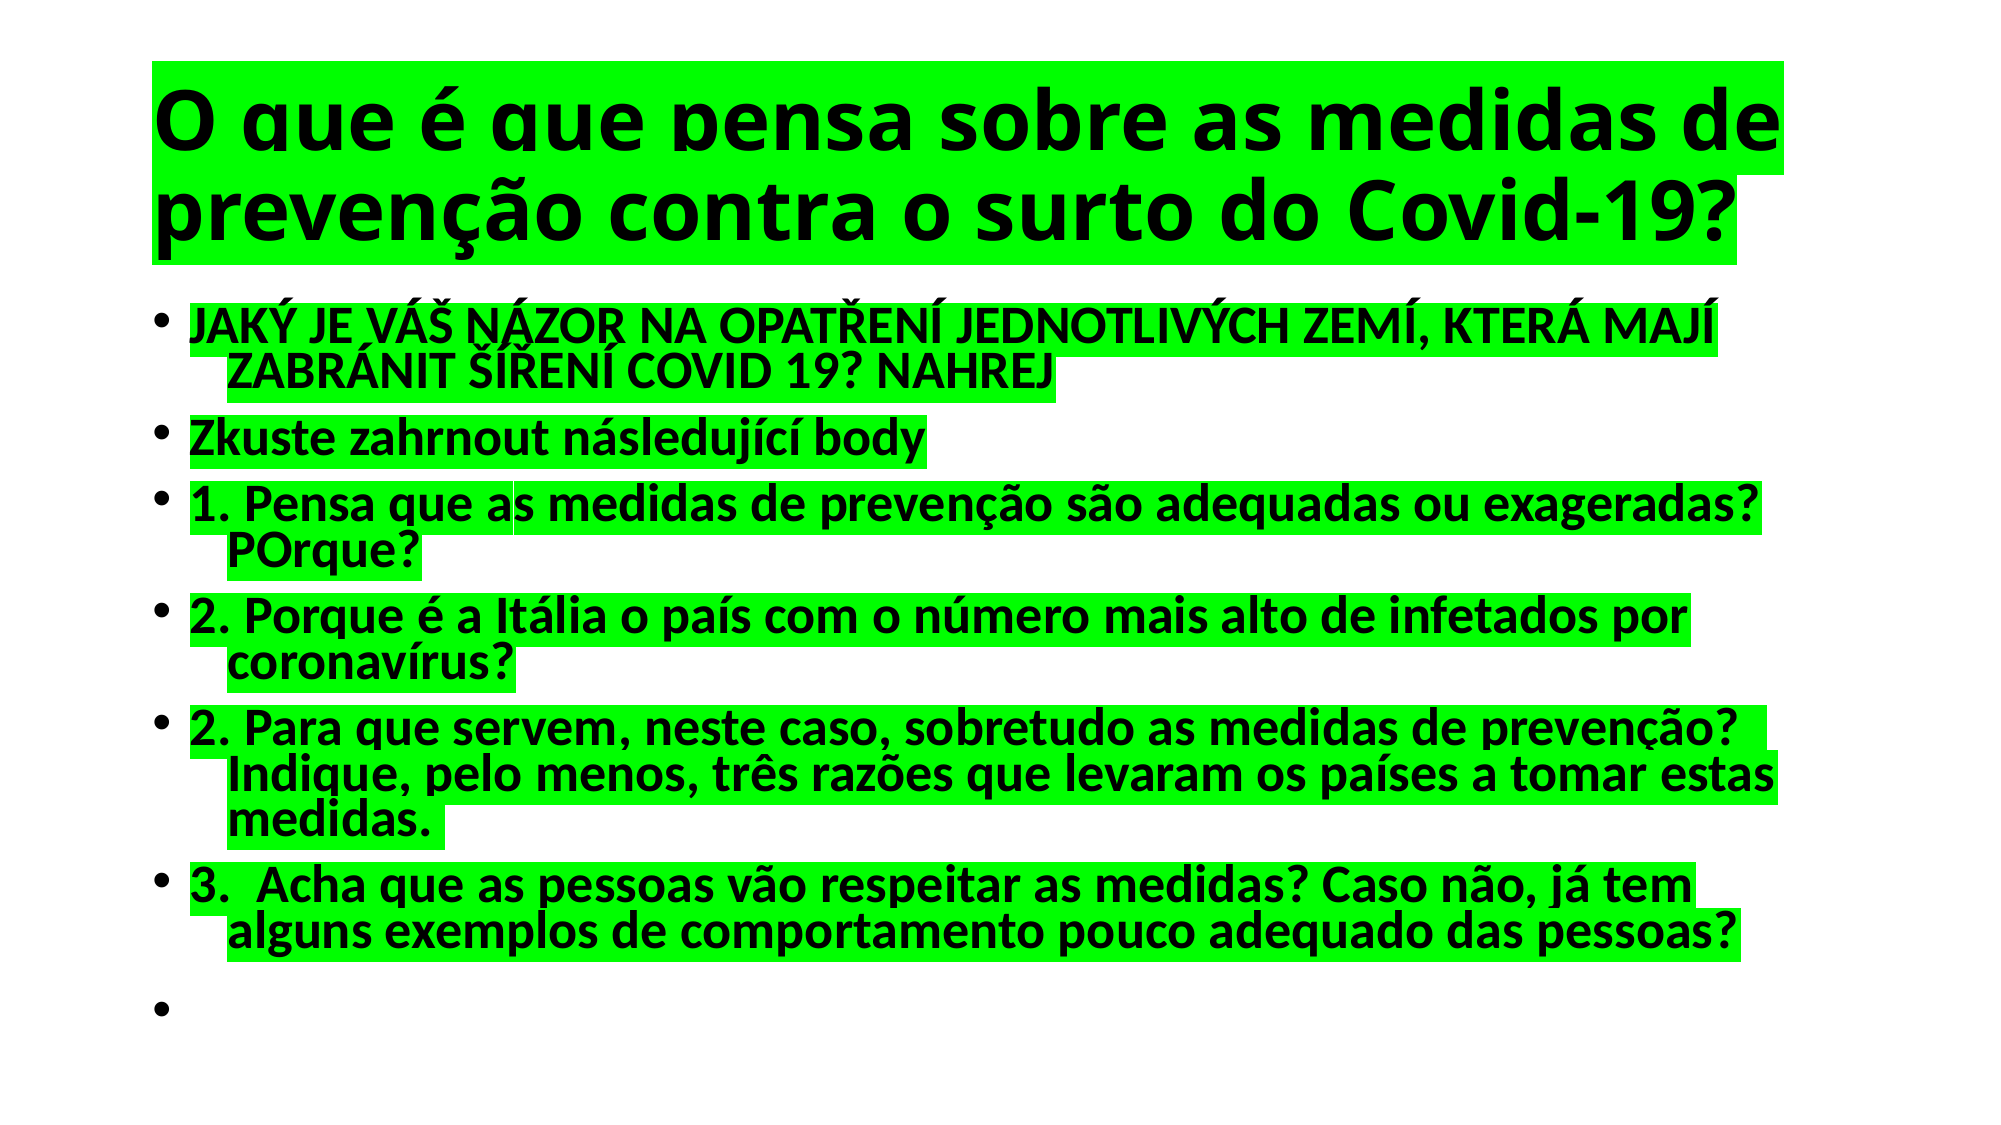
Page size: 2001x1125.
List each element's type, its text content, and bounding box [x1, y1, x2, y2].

list JAKÝ JE VÁŠ NÁZOR NA OPATŘENÍ JEDNOTLIVÝCH ZEMÍ, KTERÁ MAJÍ ZABRÁNIT ŠÍŘENÍ COVID 19? NAHREJ Zkuste zahrnout následující body 1. Pensa que as medidas de prevenção são adequadas ou exageradas? POrque? 2. Porque é a Itália o país com o número mais alto de infetados por coronavírus? 2. Para que servem, neste caso, sobretudo as medidas de prevenção? Indique, pelo menos, três razões que levaram os países a tomar estas medidas. 3. Acha que as pessoas vão respeitar as medidas? Caso não, já tem alguns exemplos de comportamento pouco adequado das pessoas? [137, 299, 1863, 1014]
title O que é que pensa sobre as medidas de prevenção contra o surto do Covid-19? [137, 59, 1863, 278]
